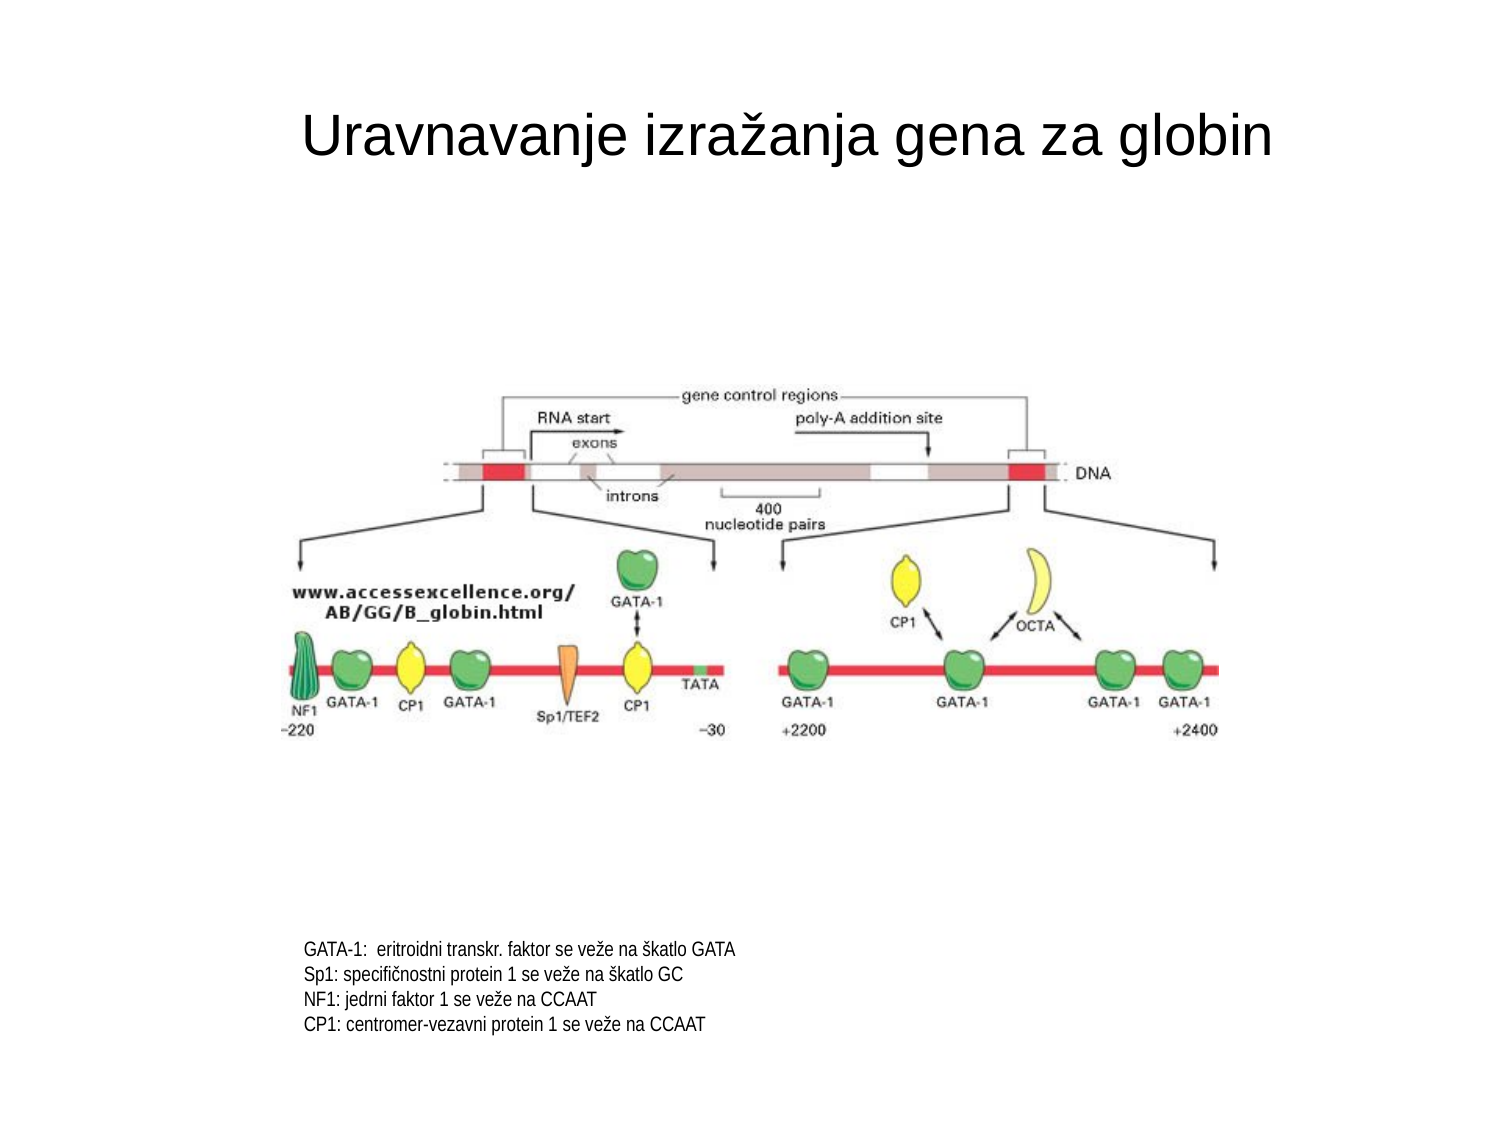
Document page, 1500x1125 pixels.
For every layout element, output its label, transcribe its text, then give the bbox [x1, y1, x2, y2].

text_box GATA-1: eritroidni transkr. faktor se veže na škatlo GATA Sp1: specifičnostni protein 1 se veže na škatlo GC NF1: jedrni faktor 1 se veže na CCAAT CP1: centromer-vezavni protein 1 se veže na CCAAT [289, 928, 751, 1044]
text_box Uravnavanje izražanja gena za globin [286, 90, 1291, 175]
picture [281, 384, 1219, 741]
